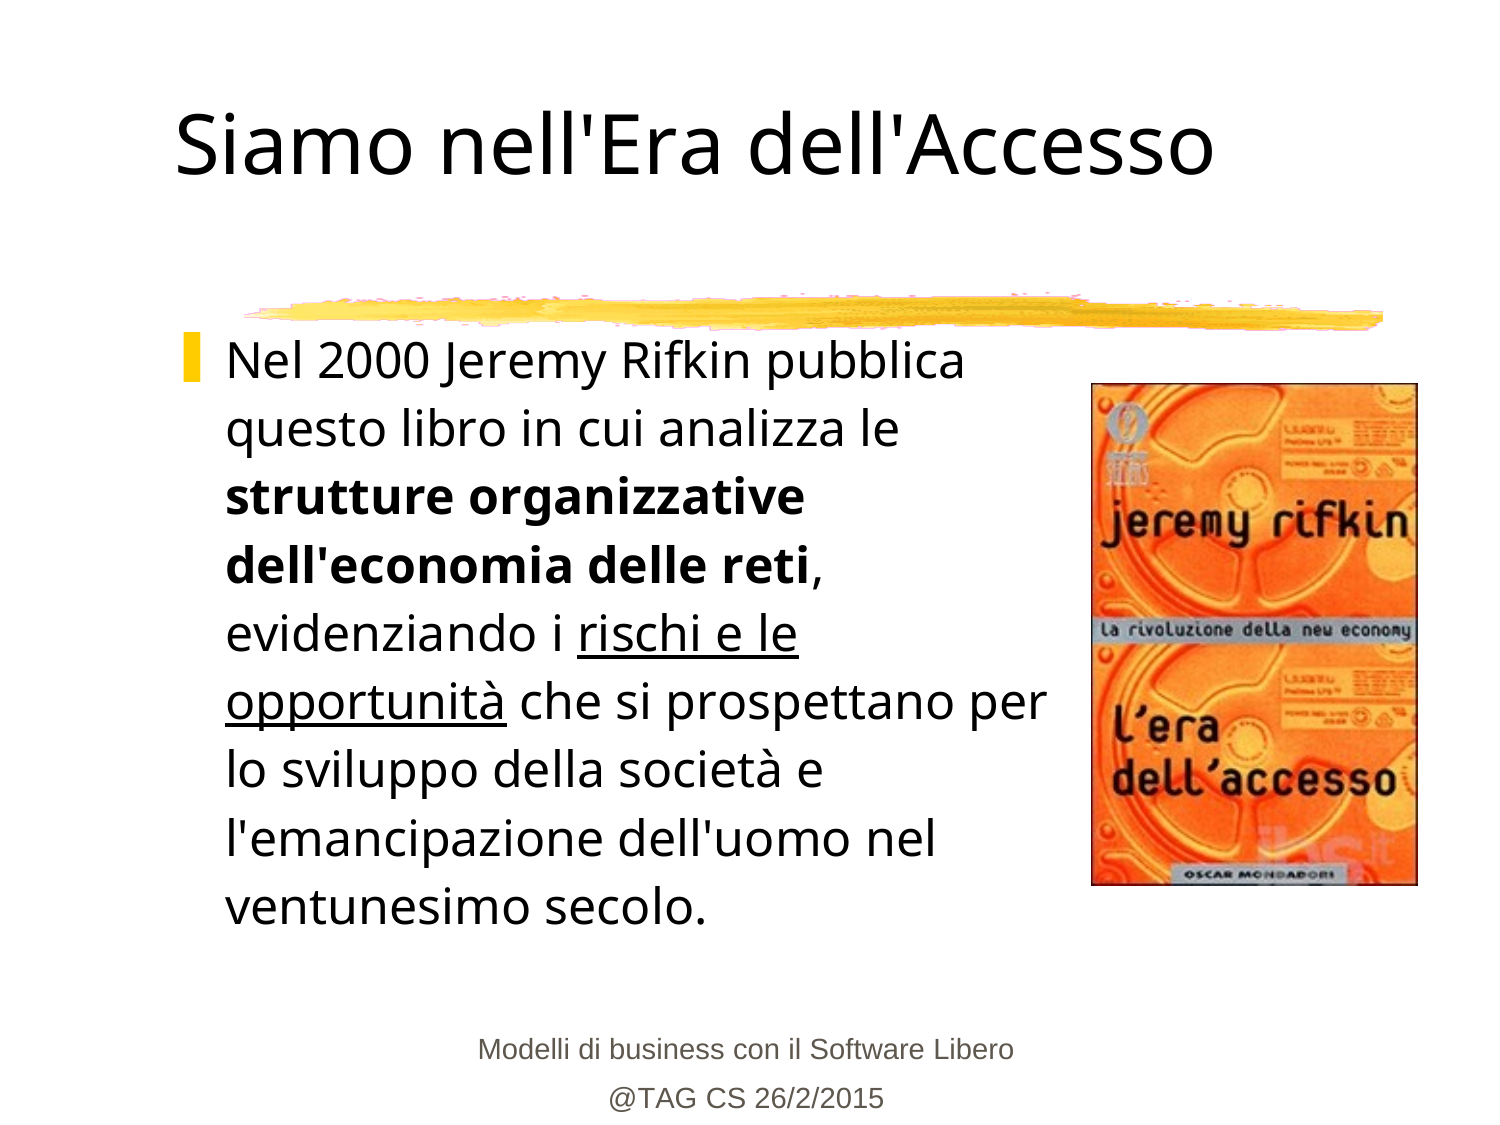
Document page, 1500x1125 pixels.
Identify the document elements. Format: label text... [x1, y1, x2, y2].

title Siamo nell'Era dell'Accesso [174, 0, 1447, 300]
list Nel 2000 Jeremy Rifkin pubblica questo libro in cui analizza le strutture organizzative dell'economia delle reti, evidenziando i rischi e le opportunità che si prospettano per lo sviluppo della società e l'emancipazione dell'uomo nel ventunesimo secolo. [171, 324, 1063, 1020]
picture [244, 300, 1383, 339]
picture [1091, 383, 1418, 886]
